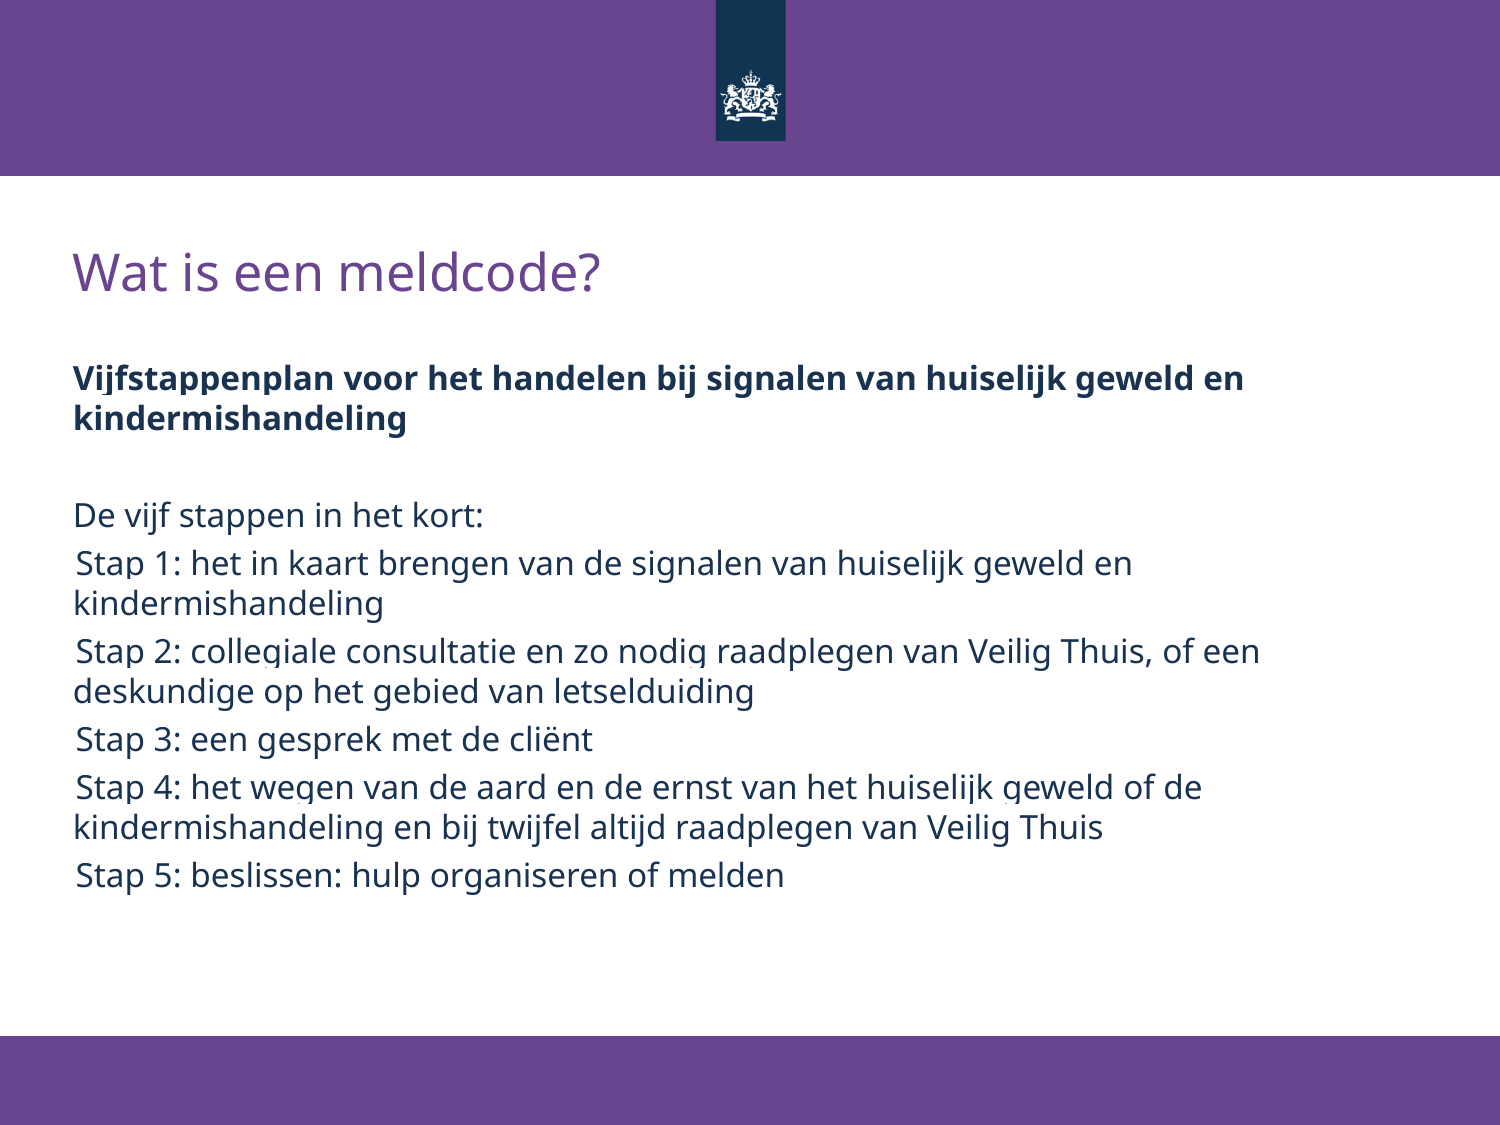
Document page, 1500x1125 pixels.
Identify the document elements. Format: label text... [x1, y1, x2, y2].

title Wat is een meldcode? [57, 231, 1408, 326]
picture [0, 0, 1500, 141]
list Vijfstappenplan voor het handelen bij signalen van huiselijk geweld en kindermishandeling De vijf stappen in het kort: Stap 1: het in kaart brengen van de signalen van huiselijk geweld en kindermishandeling Stap 2: collegiale consultatie en zo nodig raadplegen van Veilig Thuis, of een deskundige op het gebied van letselduiding Stap 3: een gesprek met de cliënt Stap 4: het wegen van de aard en de ernst van het huiselijk geweld of de kindermishandeling en bij twijfel altijd raadplegen van Veilig Thuis Stap 5: beslissen: hulp organiseren of melden [57, 350, 1408, 1020]
